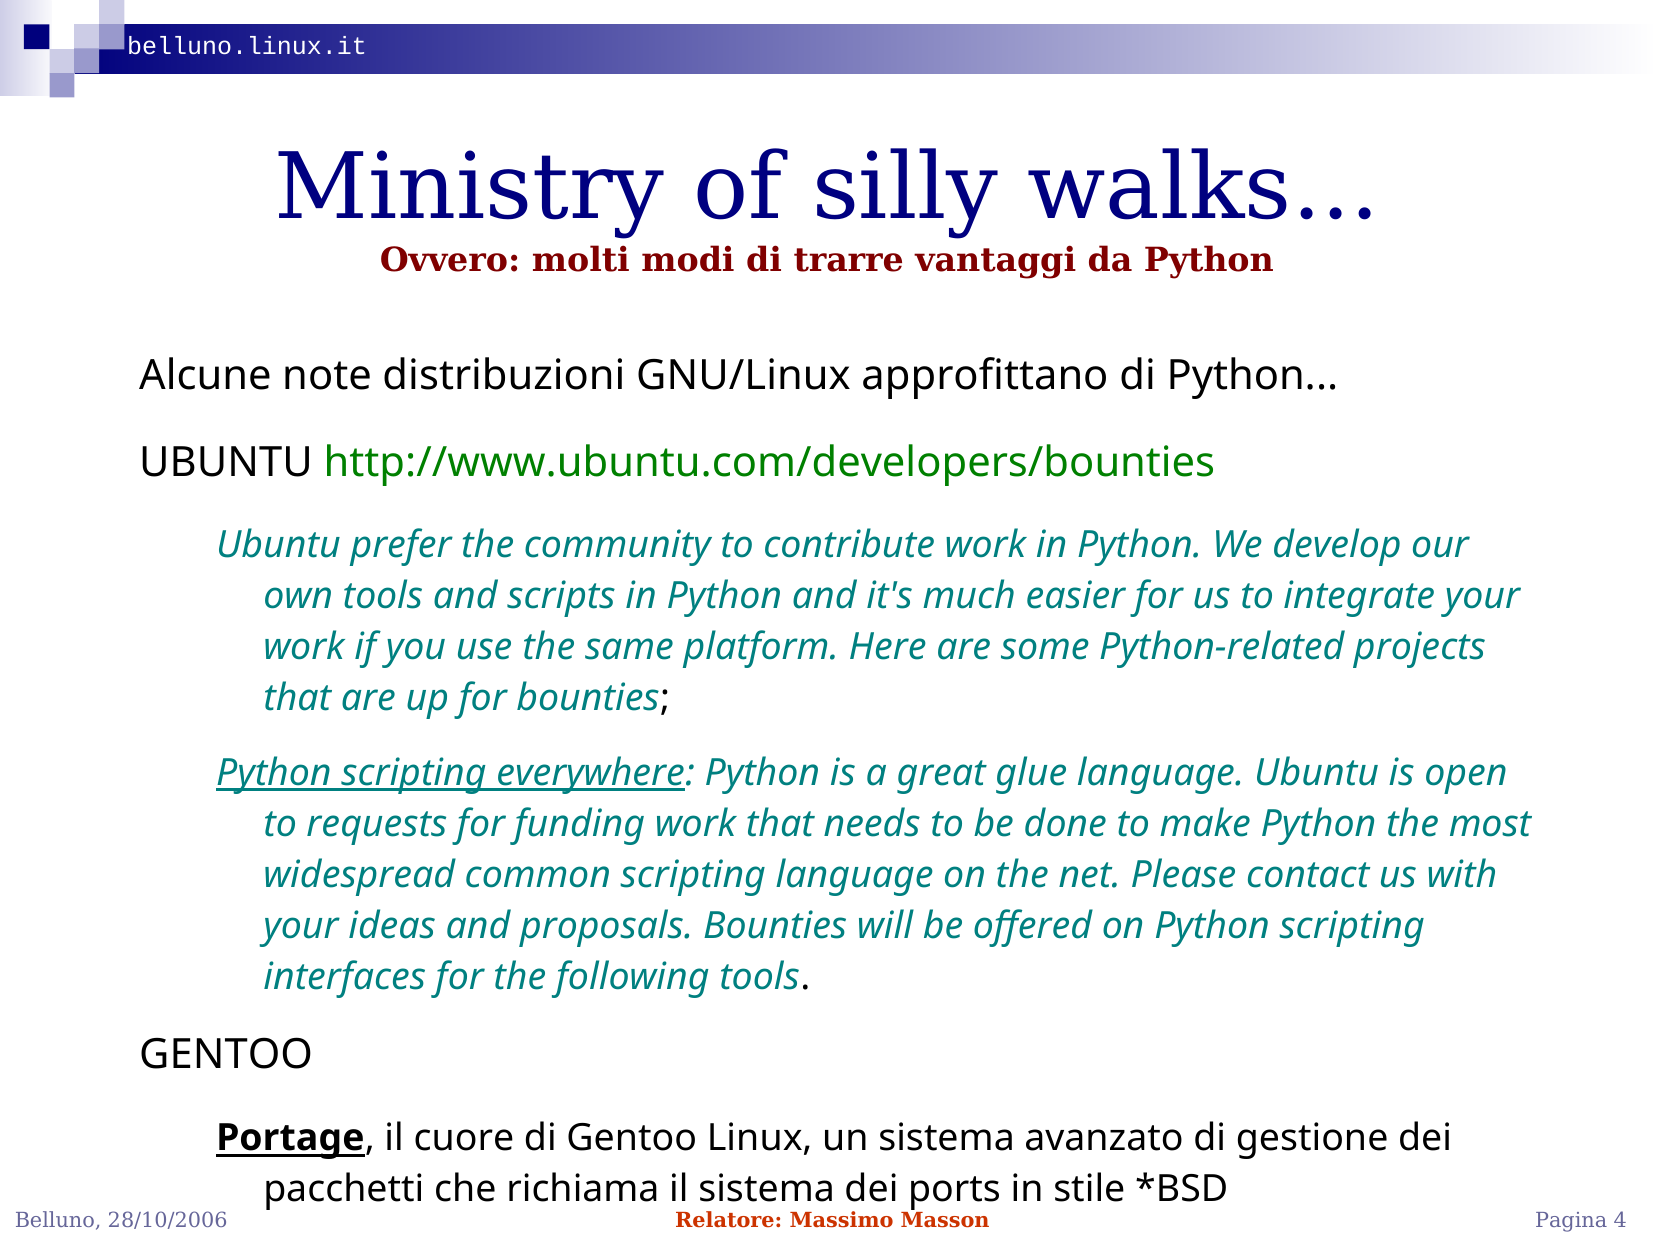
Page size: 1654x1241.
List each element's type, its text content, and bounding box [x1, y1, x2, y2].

list Alcune note distribuzioni GNU/Linux approfittano di Python... UBUNTU http://www.ubuntu.com/developers/bounties Ubuntu prefer the community to contribute work in Python. We develop our own tools and scripts in Python and it's much easier for us to integrate your work if you use the same platform. Here are some Python-related projects that are up for bounties; Python scripting everywhere: Python is a great glue language. Ubuntu is open to requests for funding work that needs to be done to make Python the most widespread common scripting language on the net. Please contact us with your ideas and proposals. Bounties will be offered on Python scripting interfaces for the following tools. GENTOO Portage, il cuore di Gentoo Linux, un sistema avanzato di gestione dei pacchetti che richiama il sistema dei ports in stile *BSD [121, 344, 1534, 1192]
title Ministry of silly walks... Ovvero: molti modi di trarre vantaggi da Python [121, 102, 1534, 311]
